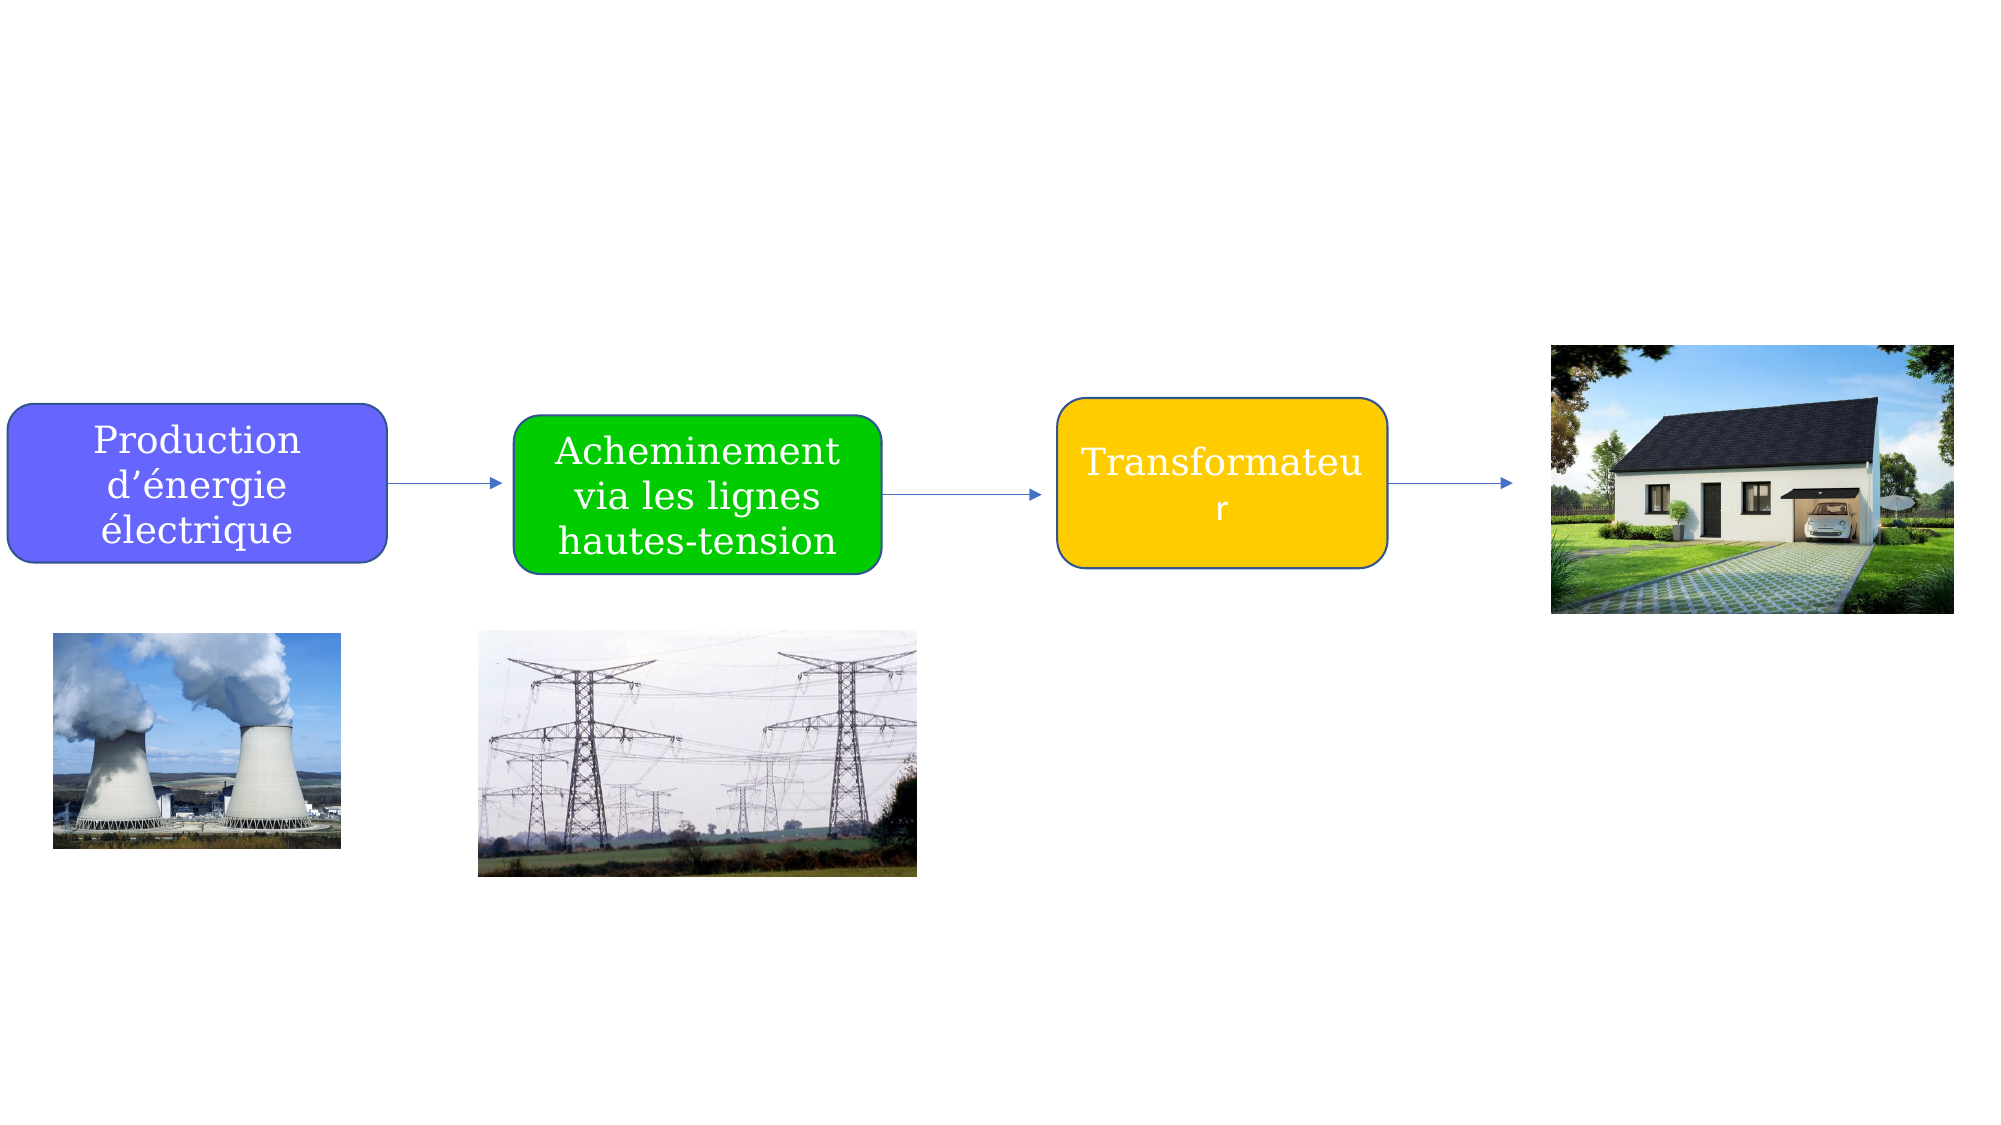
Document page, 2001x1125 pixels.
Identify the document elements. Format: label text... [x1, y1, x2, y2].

text_box Production d’énergie électrique [7, 403, 387, 563]
picture [1551, 345, 1954, 614]
text_box Acheminement via les lignes hautes-tension [513, 415, 882, 575]
picture [478, 630, 917, 877]
text_box Transformateur [1057, 398, 1388, 569]
picture [53, 633, 341, 849]
